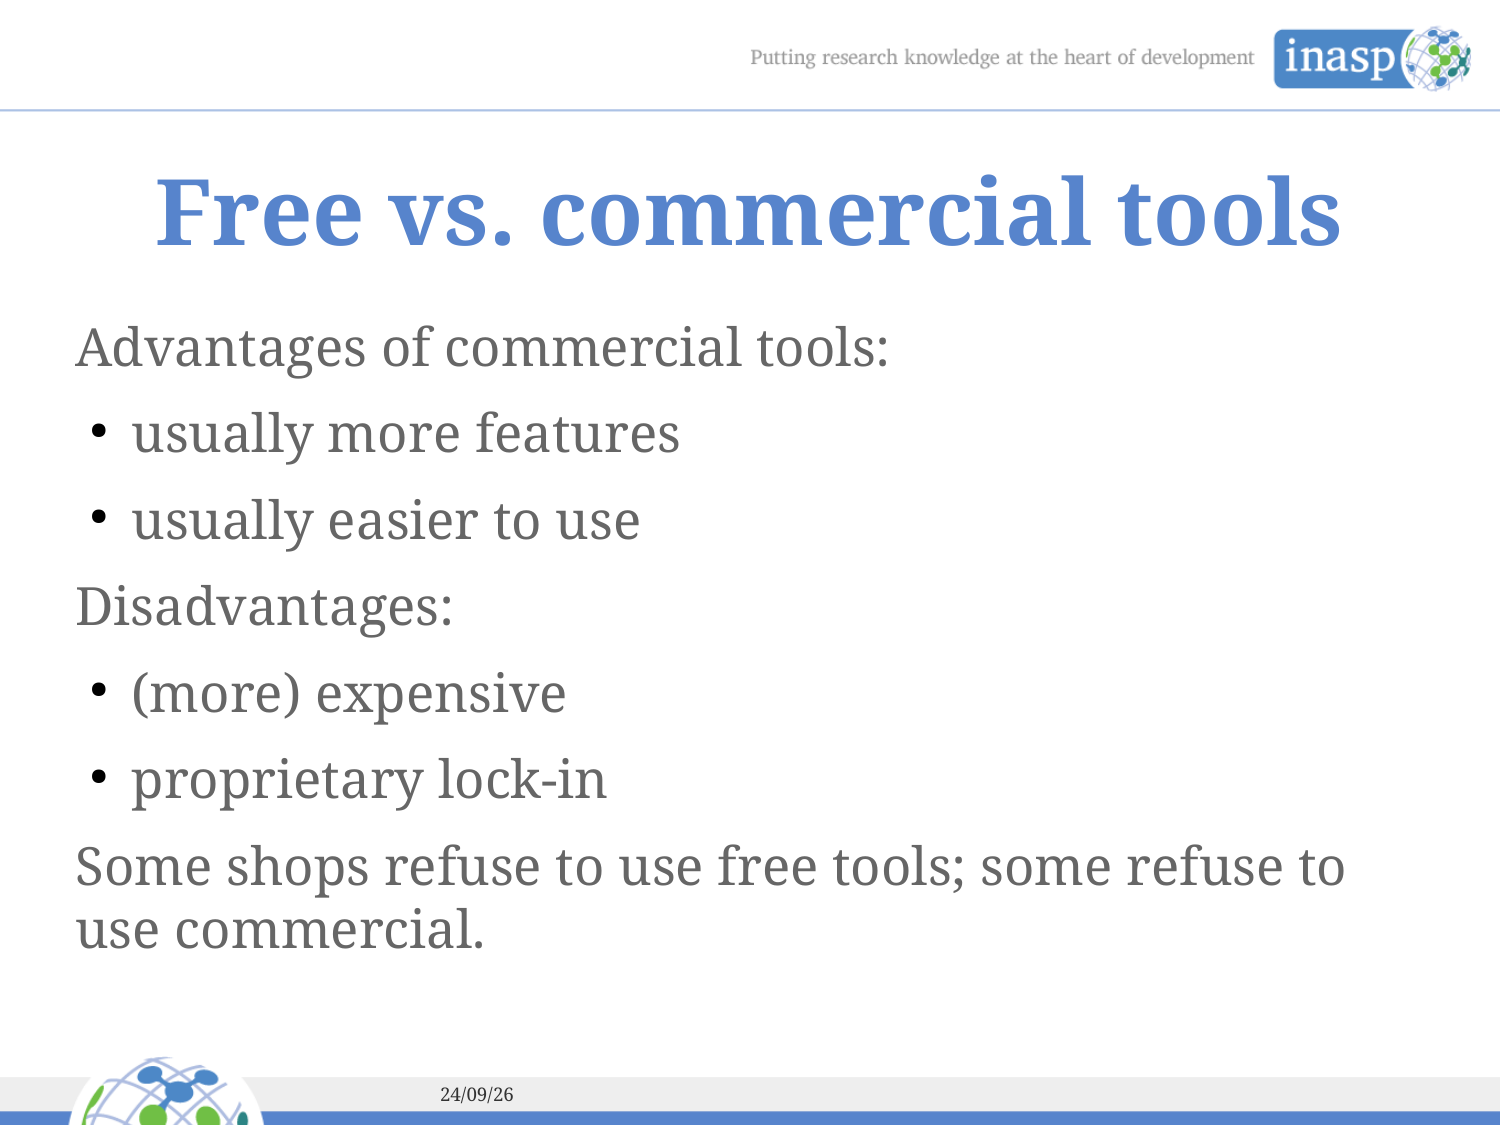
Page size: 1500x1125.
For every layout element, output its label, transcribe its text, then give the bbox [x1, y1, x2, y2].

list Advantages of commercial tools: usually more features usually easier to use Disadvantages: (more) expensive proprietary lock-in Some shops refuse to use free tools; some refuse to use commercial. [75, 313, 1426, 967]
title Free vs. commercial tools [75, 129, 1426, 313]
picture [0, 0, 1500, 1125]
